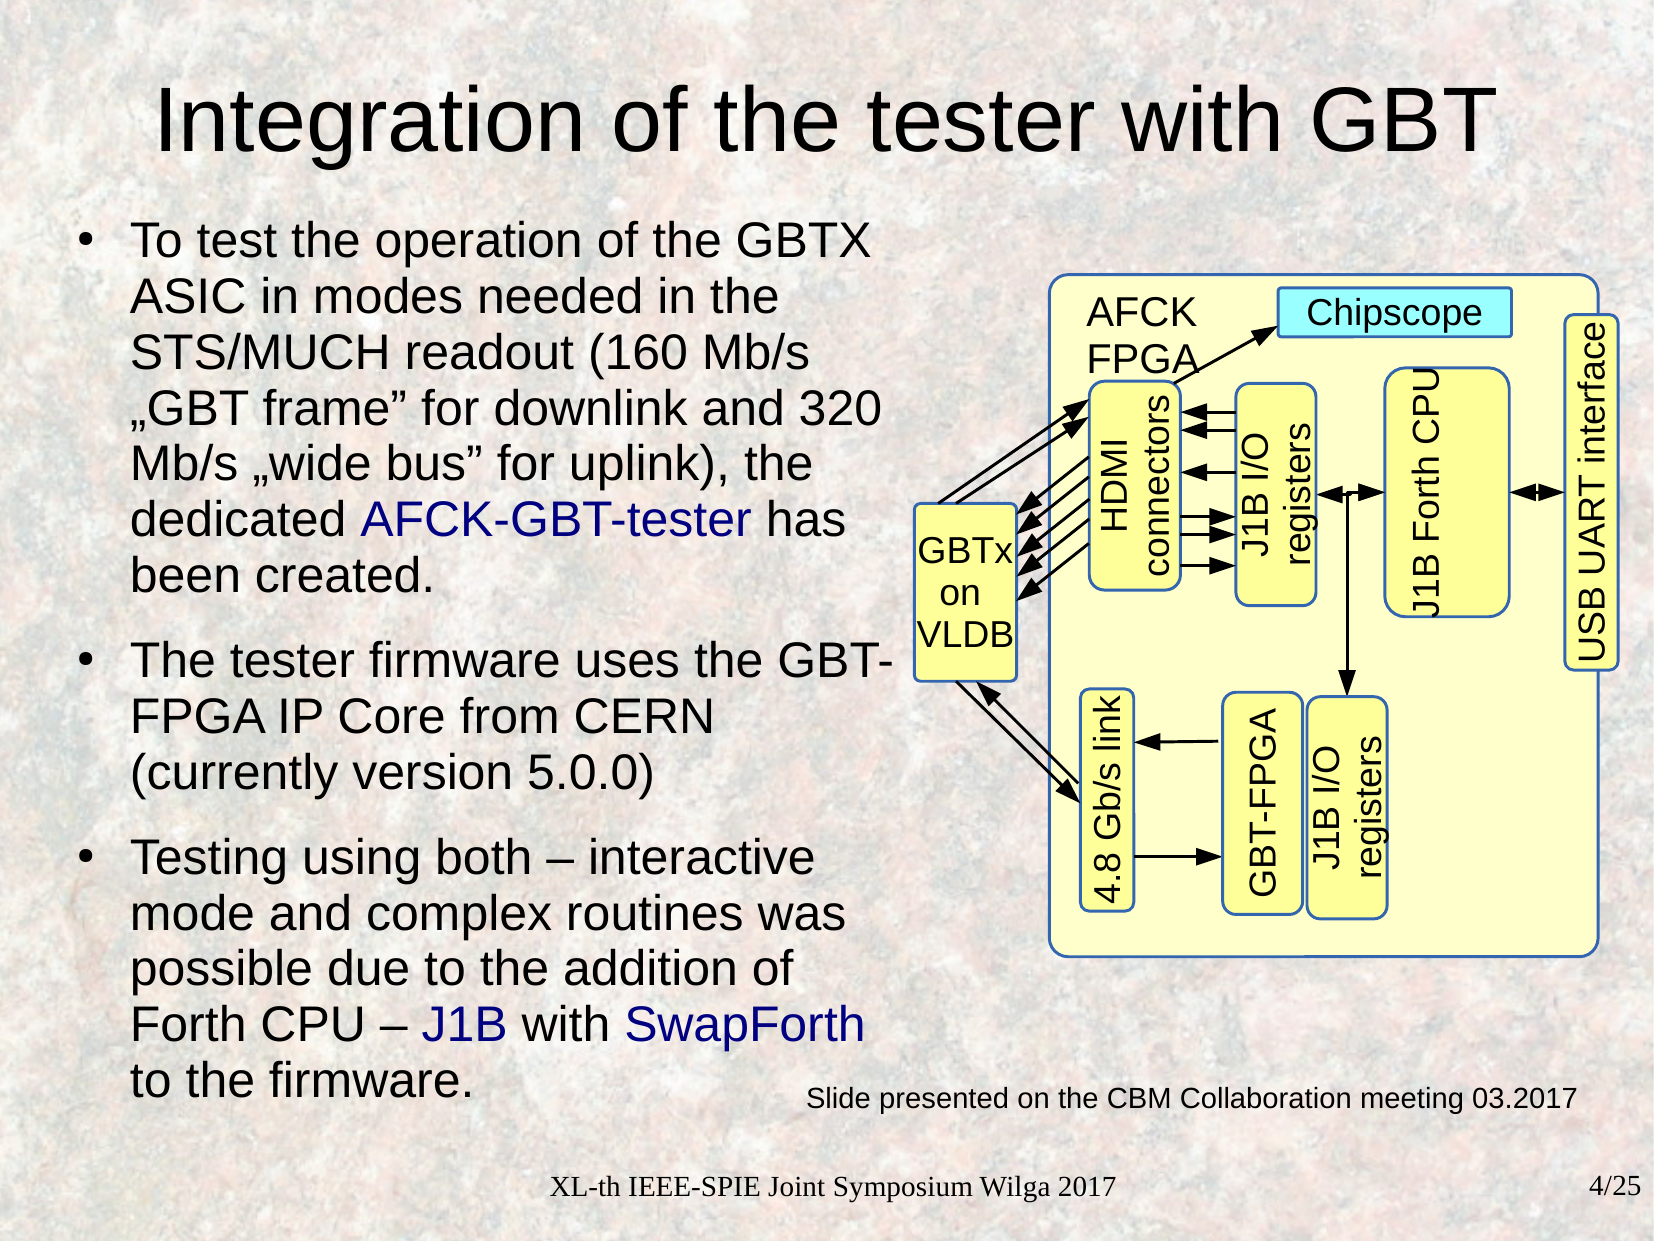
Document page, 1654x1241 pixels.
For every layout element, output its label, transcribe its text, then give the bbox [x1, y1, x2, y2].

text_box [1049, 522, 1089, 572]
text_box [1181, 413, 1204, 429]
text_box [1181, 431, 1235, 471]
text_box [1181, 473, 1235, 516]
text_box [1208, 414, 1235, 429]
text_box [1049, 418, 1089, 485]
text_box 4.8 Gb/s link [1080, 688, 1134, 912]
picture [0, 0, 1654, 1241]
text_box [1075, 401, 1089, 420]
text_box [1181, 536, 1235, 565]
text_box [1212, 518, 1235, 533]
text_box AFCK FPGA [1176, 327, 1285, 390]
text_box J1B Forth CPU [1384, 367, 1510, 617]
text_box J1B I/O registers [1307, 696, 1388, 919]
text_box J1B I/O registers [1235, 383, 1316, 606]
text_box [1181, 518, 1209, 533]
text_box [1049, 274, 1599, 494]
text_box HDMI connectors [1089, 381, 1181, 591]
text_box GBTx on VLDB [914, 503, 1017, 682]
text_box [1049, 480, 1089, 528]
text_box USB UART interface [1564, 314, 1619, 671]
text_box [1049, 417, 1071, 440]
text_box Chipscope [1278, 287, 1512, 337]
text_box [1049, 460, 1089, 505]
list To test the operation of the GBTX ASIC in modes needed in the STS/MUCH readout (160 Mb/s „GBT frame” for downlink and 320 Mb/s „wide bus” for uplink), the dedicated AFCK-GBT-tester has been created. The tester firmware uses the GBT-FPGA IP Core from CERN (currently version 5.0.0) Testing using both – interactive mode and complex routines was possible due to the addition of Forth CPU – J1B with SwapForth to the firmware. [59, 212, 915, 1182]
text_box [1180, 390, 1237, 411]
text_box [1049, 493, 1599, 957]
text_box [1049, 758, 1080, 800]
text_box Slide presented on the CBM Collaboration meeting 03.2017 [791, 1074, 1595, 1123]
text_box AFCK FPGA [1071, 281, 1285, 390]
text_box [1049, 503, 1089, 548]
text_box GBT-FPGA [1222, 692, 1303, 915]
title Integration of the tester with GBT [82, 49, 1571, 189]
